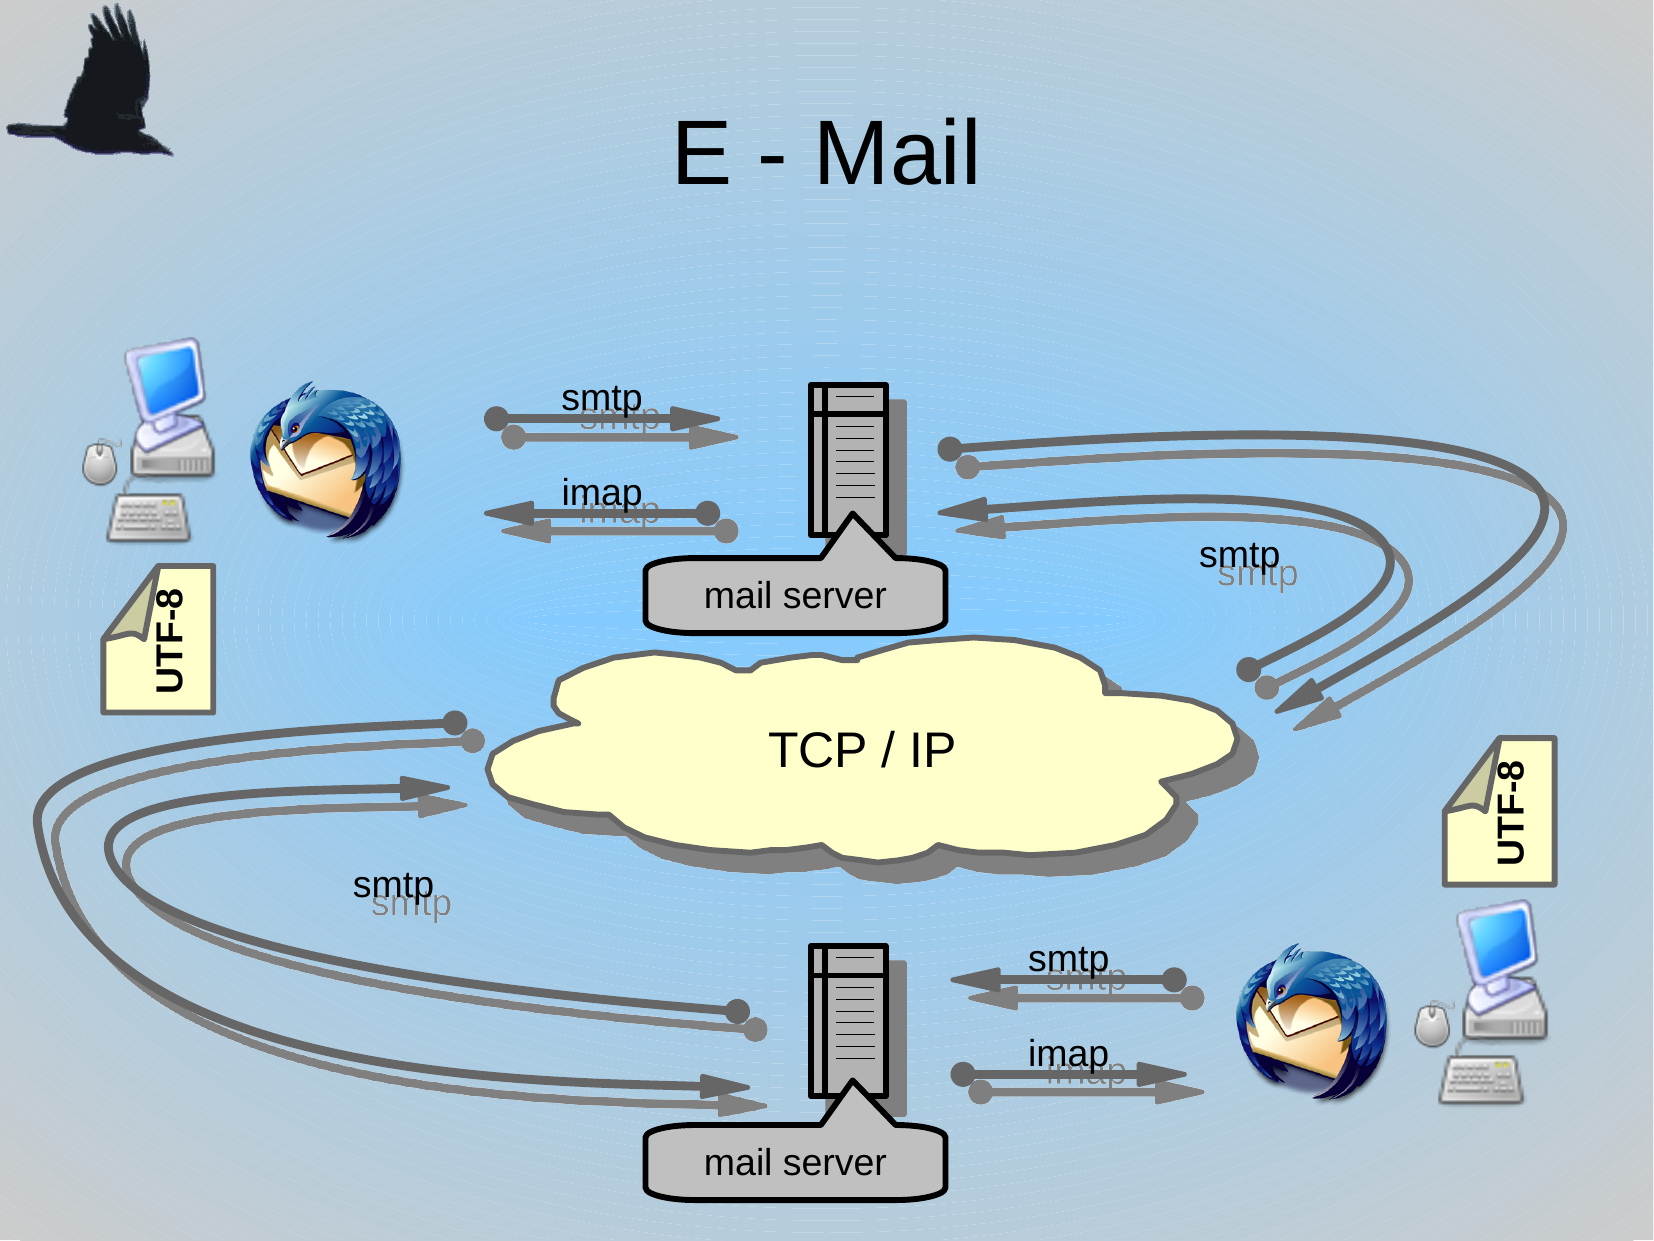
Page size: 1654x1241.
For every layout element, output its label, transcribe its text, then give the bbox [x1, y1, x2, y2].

picture [75, 337, 226, 551]
picture [1221, 936, 1399, 1114]
picture [235, 374, 413, 553]
picture [0, 0, 178, 160]
text_box mail server [645, 1080, 946, 1201]
text_box UTF-8 [1479, 741, 1567, 885]
text_box [103, 594, 137, 713]
text_box mail server [645, 513, 946, 634]
text_box [810, 946, 886, 1097]
text_box TCP / IP [487, 637, 1238, 863]
title E - Mail [82, 49, 1571, 257]
text_box UTF-8 [137, 569, 226, 713]
text_box [810, 385, 886, 536]
picture [1407, 899, 1558, 1113]
text_box [1444, 765, 1479, 885]
